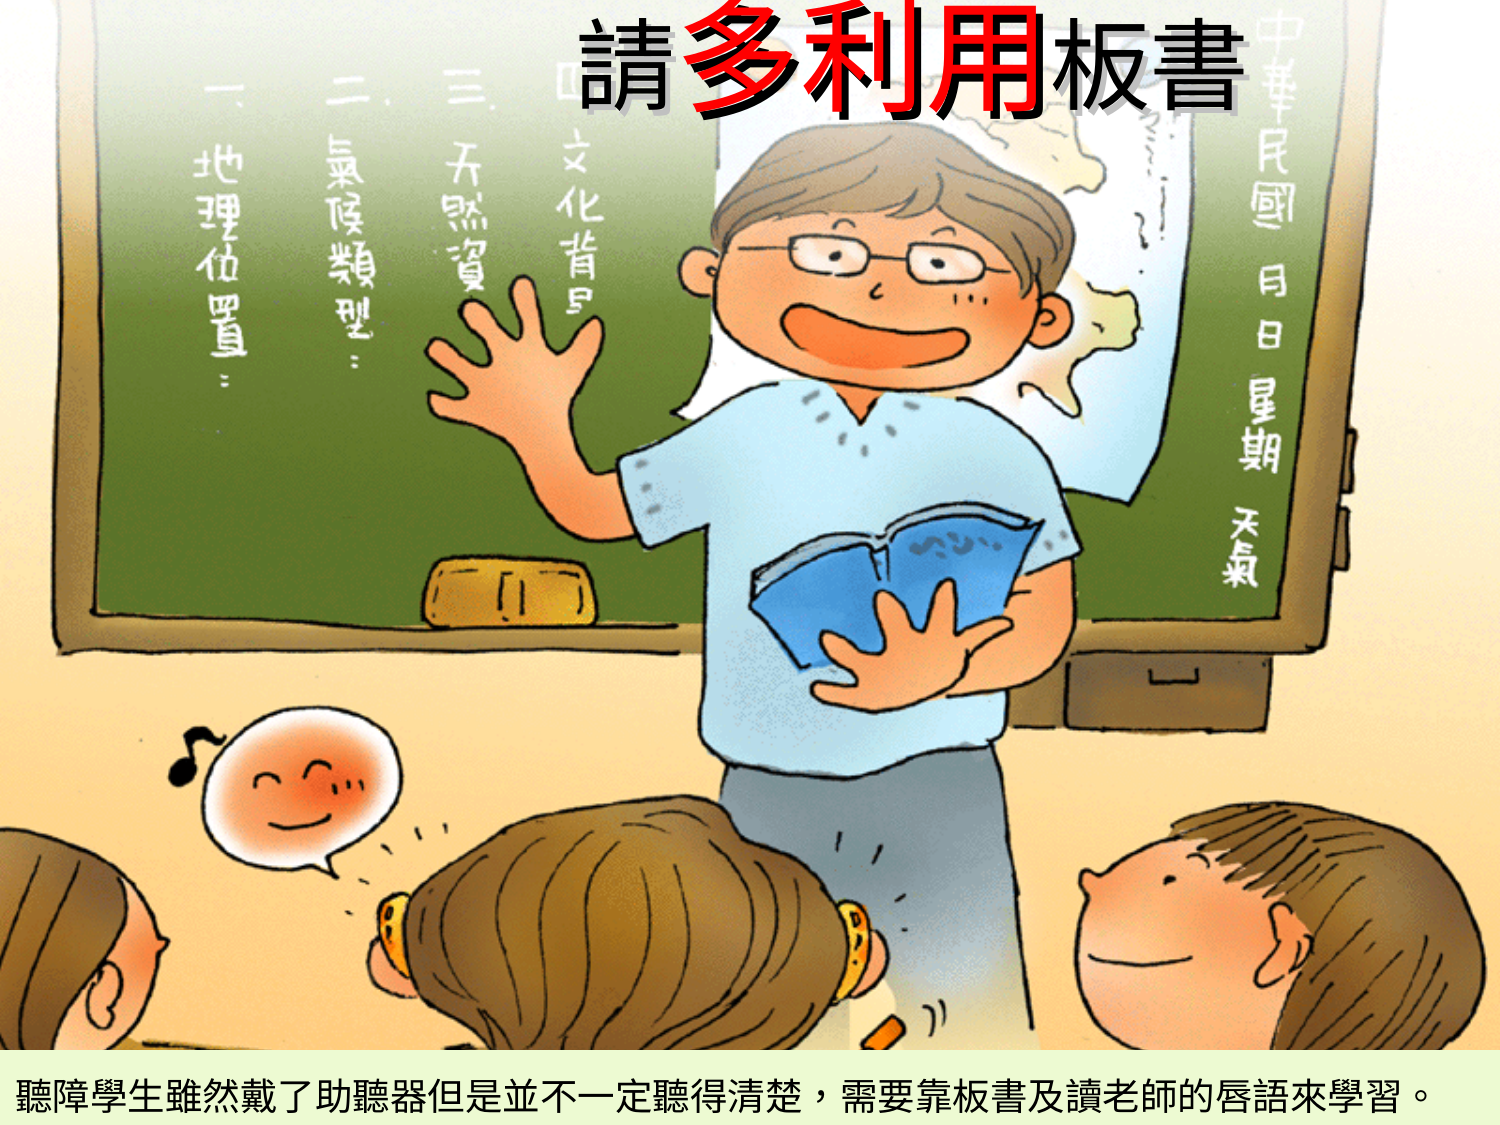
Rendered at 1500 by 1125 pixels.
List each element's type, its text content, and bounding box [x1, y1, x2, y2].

picture [0, 0, 1500, 1050]
subtitle 聽障學生雖然戴了助聽器但是並不一定聽得清楚，需要靠板書及讀老師的唇語來學習。 [0, 1050, 1500, 1125]
title 請多利用板書 [537, 0, 1288, 138]
